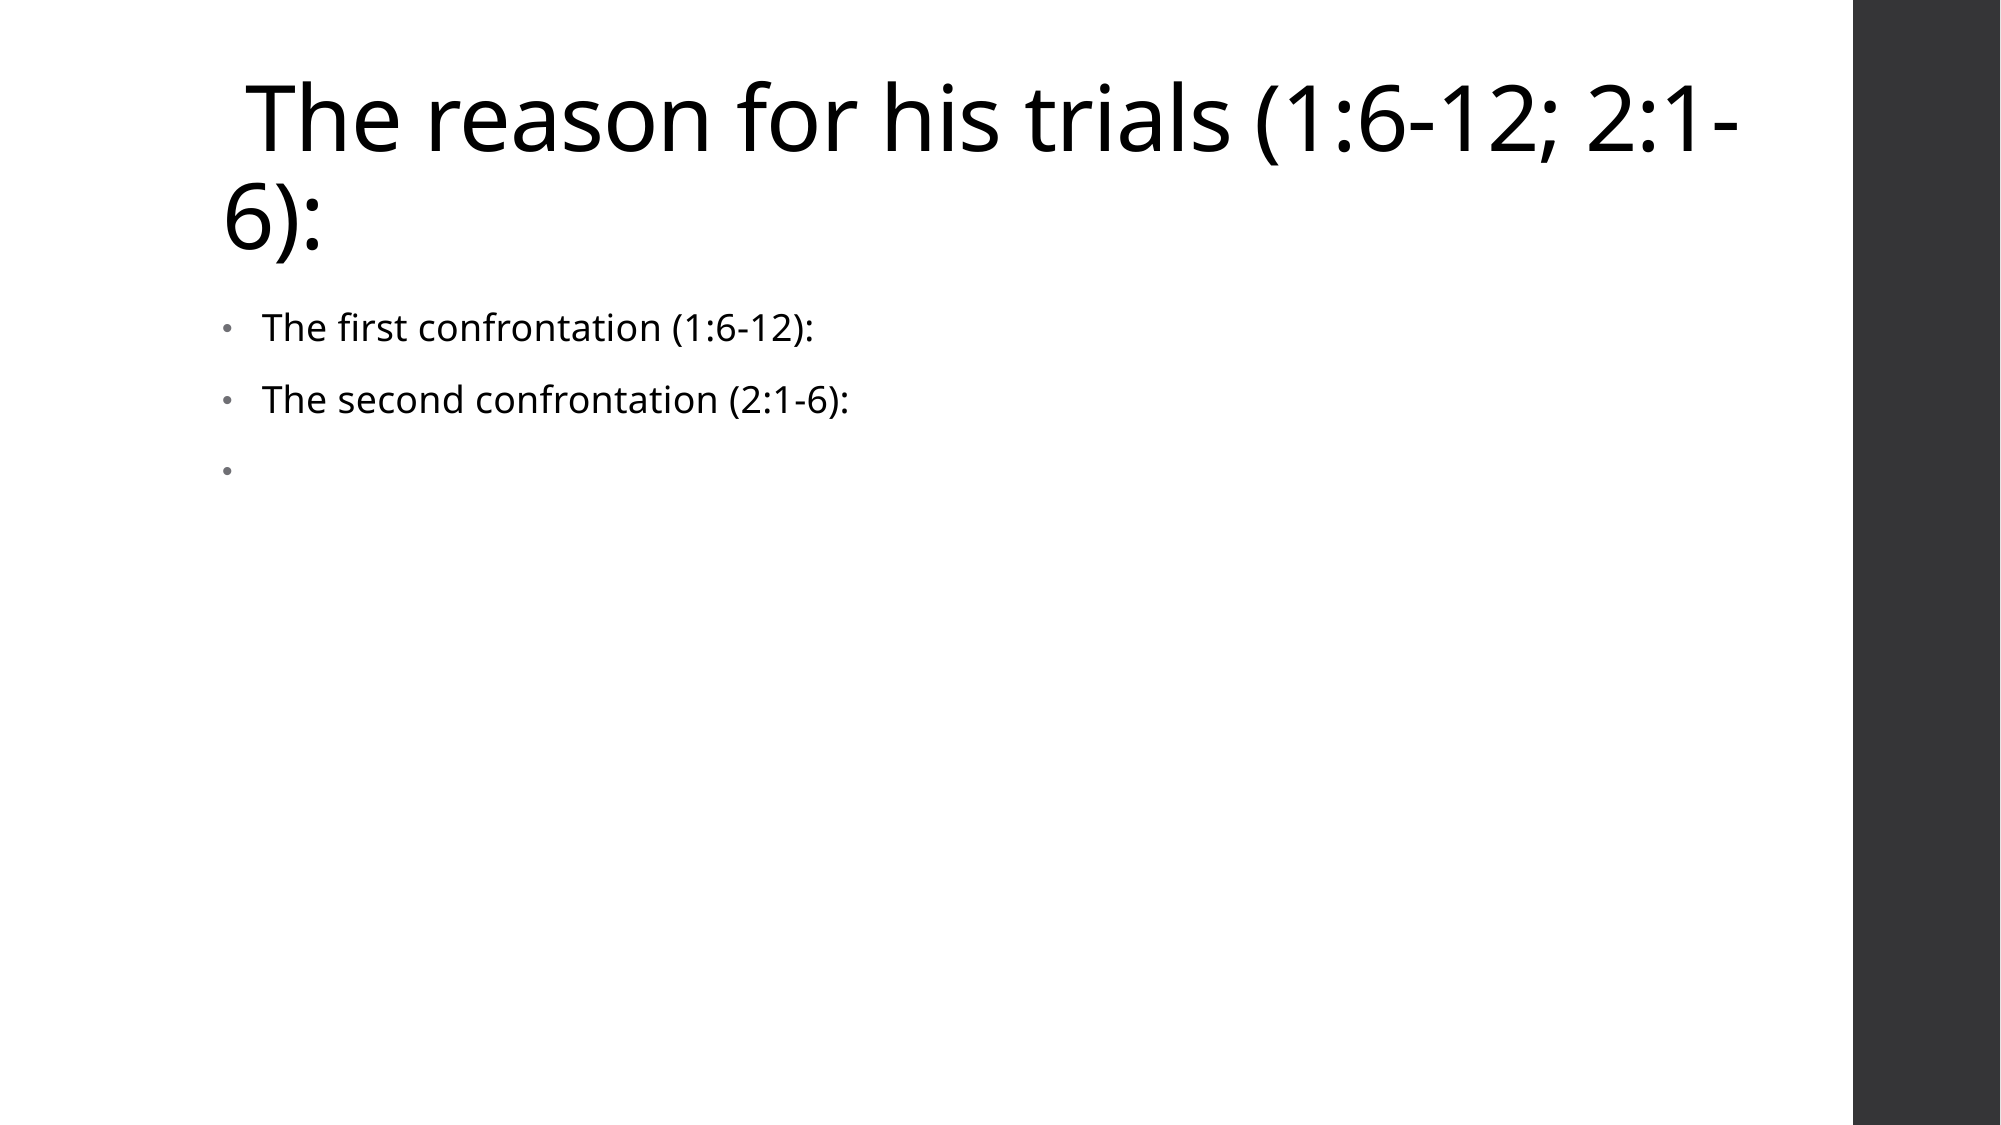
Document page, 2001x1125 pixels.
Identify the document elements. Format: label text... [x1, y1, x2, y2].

title The reason for his trials (1:6-12; 2:1-6): [206, 60, 1797, 278]
list The first confrontation (1:6-12): The second confrontation (2:1-6): [206, 299, 1617, 1014]
